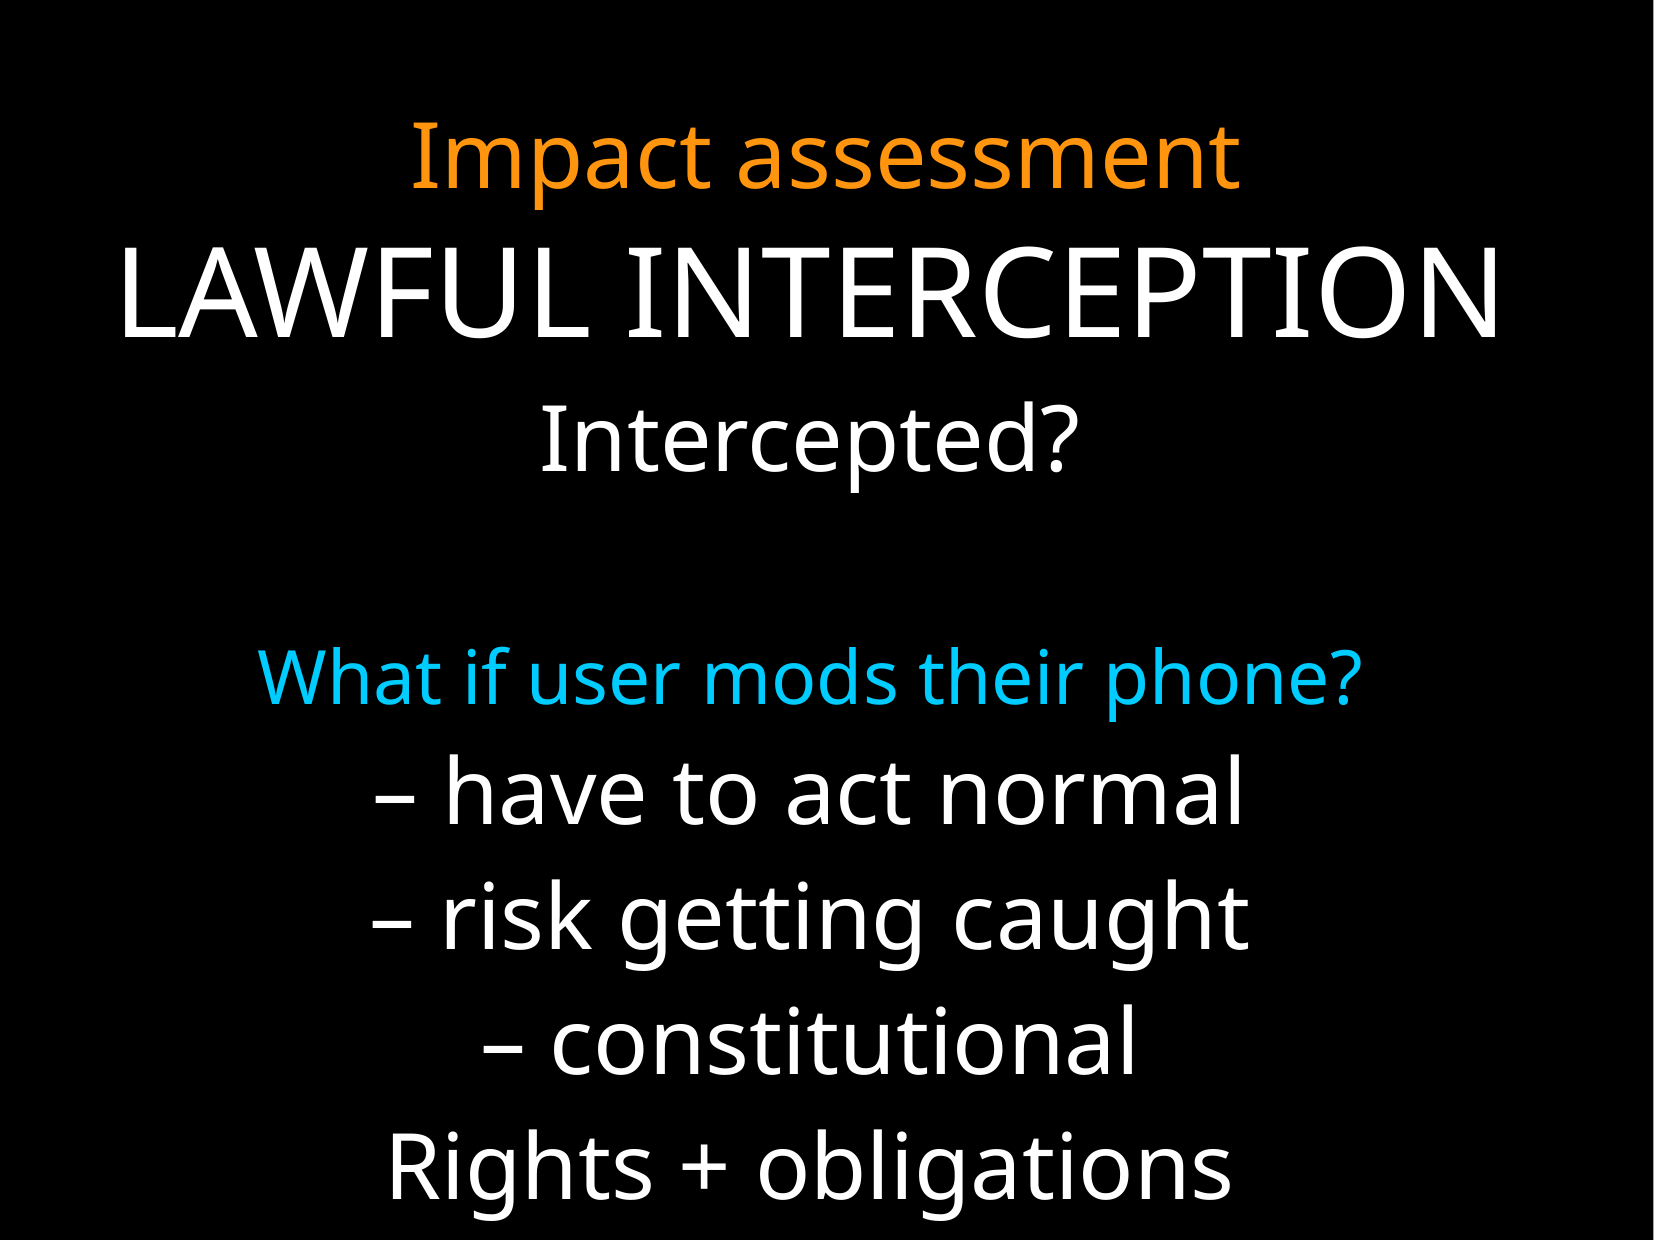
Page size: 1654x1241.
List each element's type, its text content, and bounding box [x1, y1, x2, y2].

subtitle LAWFUL INTERCEPTION Intercepted? What if user mods their phone? – have to act normal – risk getting caught – constitutional Rights + obligations [82, 355, 1539, 1075]
title Impact assessment [82, 49, 1571, 257]
